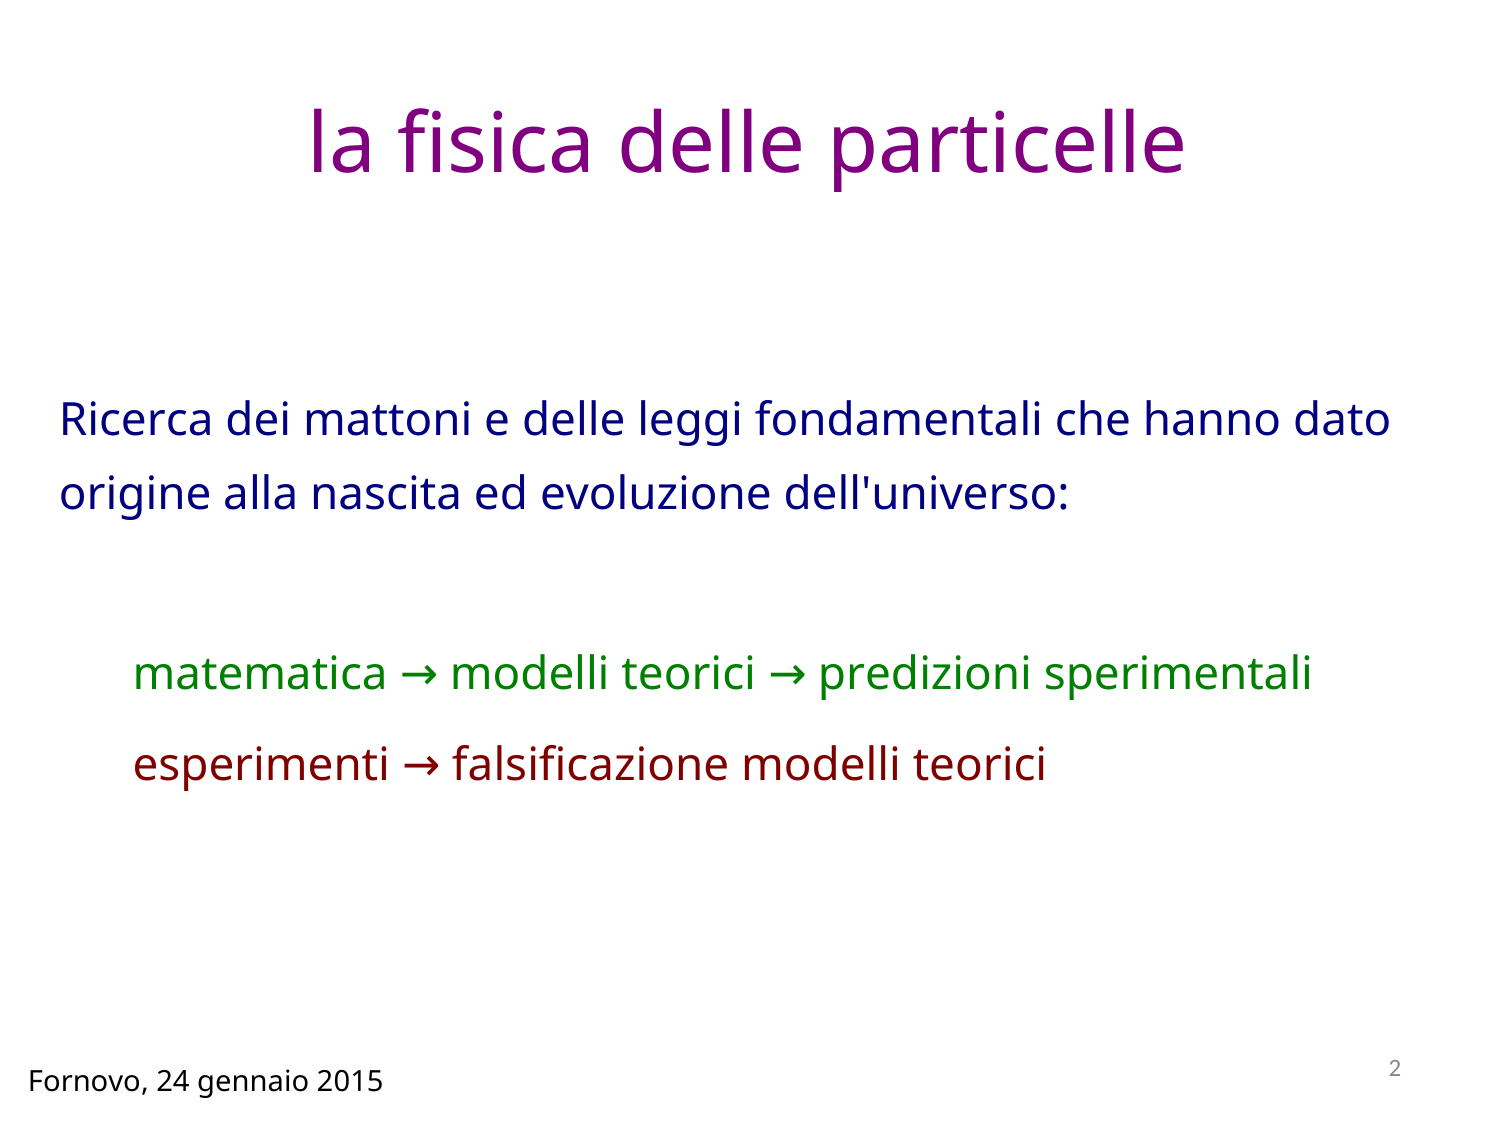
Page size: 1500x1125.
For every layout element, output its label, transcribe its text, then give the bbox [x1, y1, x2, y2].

text_box Ricerca dei mattoni e delle leggi fondamentali che hanno dato origine alla nascita ed evoluzione dell'universo: matematica → modelli teorici → predizioni sperimentali esperimenti → falsificazione modelli teorici [59, 274, 1447, 886]
text_box <numero> [1074, 1042, 1417, 1095]
text_box la fisica delle particelle [73, 11, 1424, 233]
